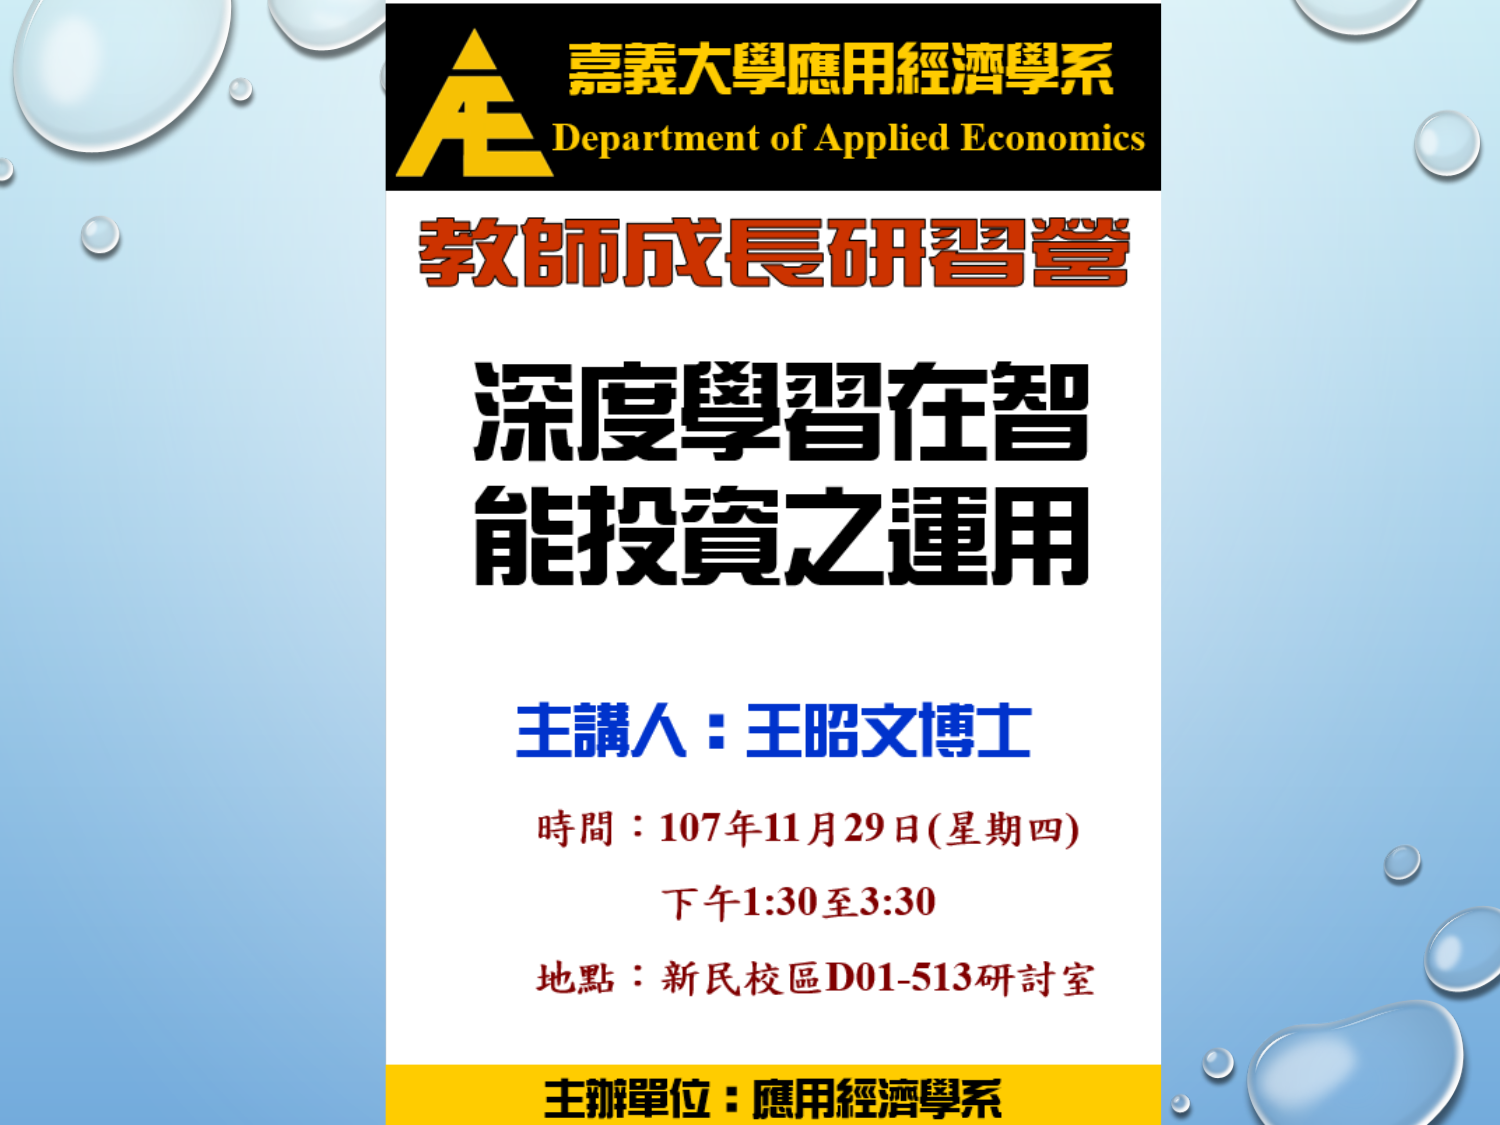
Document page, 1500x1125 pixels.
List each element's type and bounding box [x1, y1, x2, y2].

picture [385, 0, 1162, 1125]
